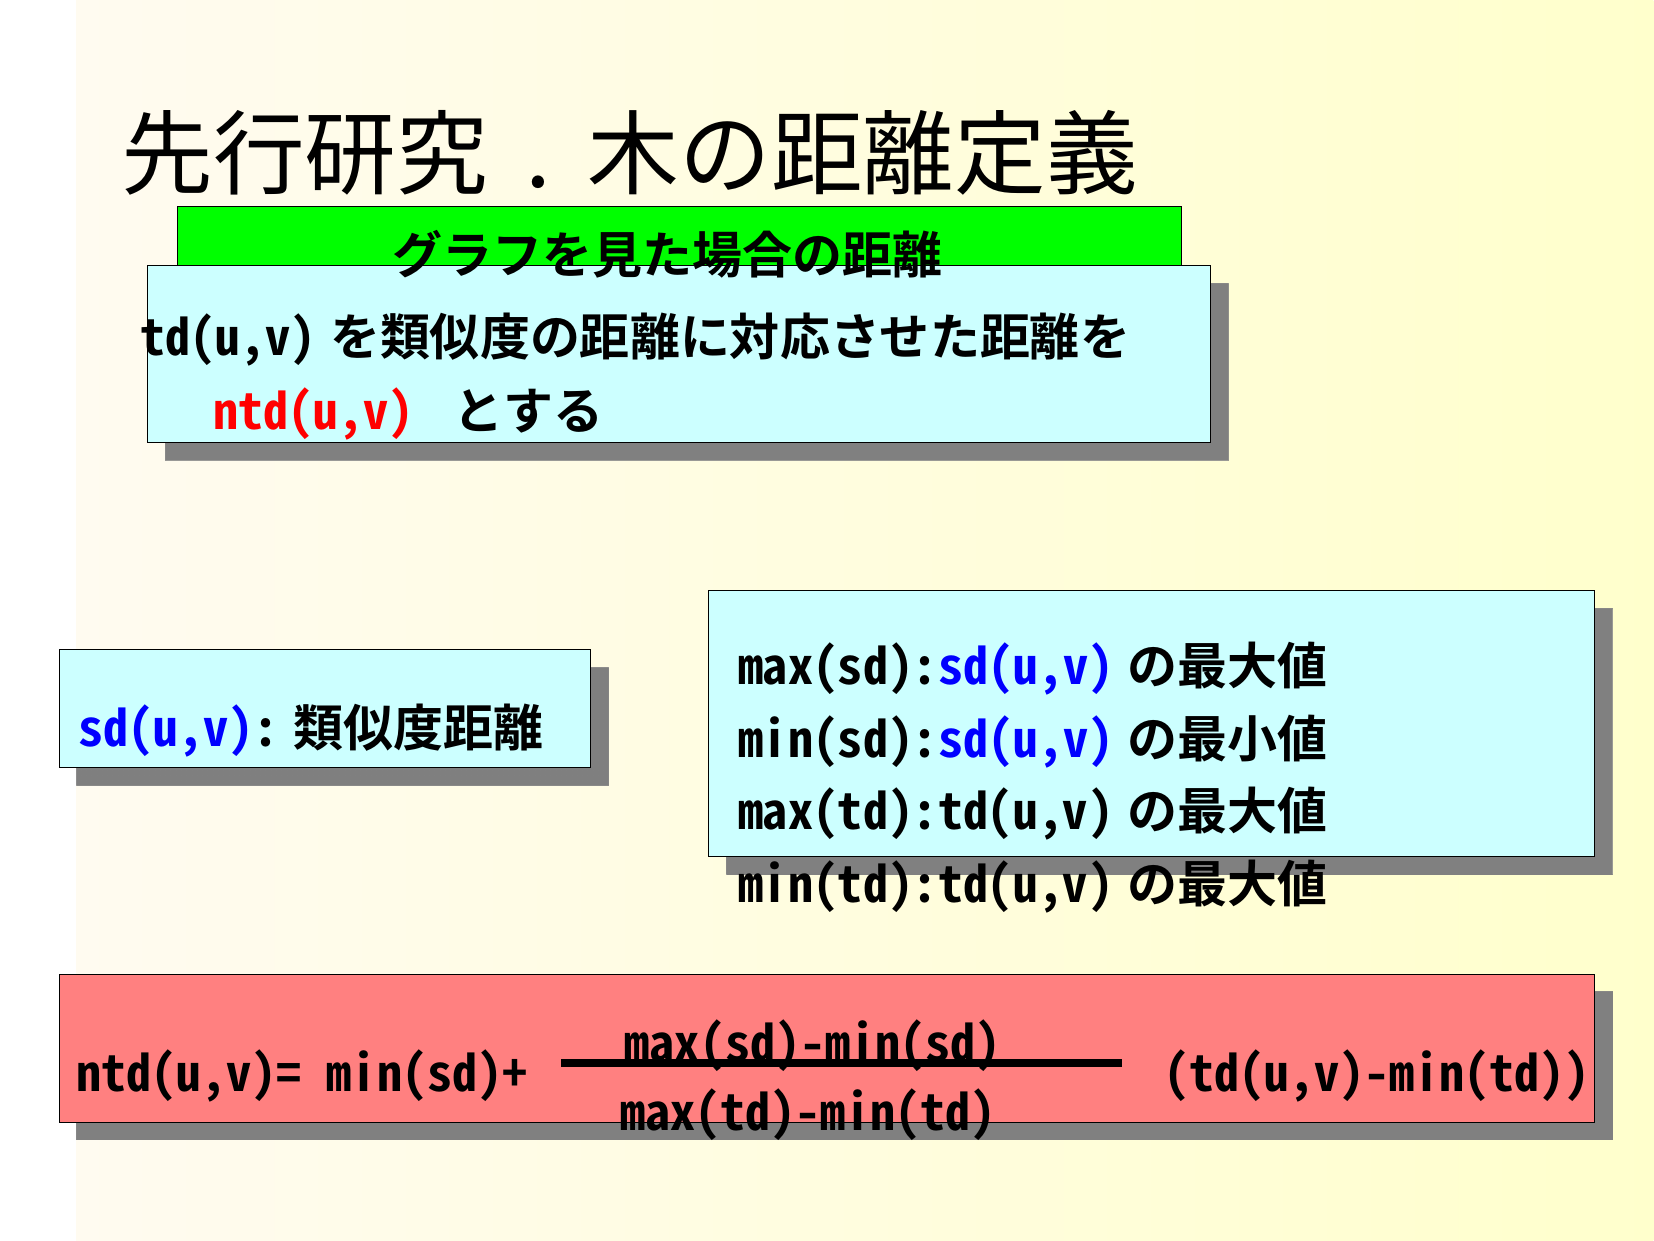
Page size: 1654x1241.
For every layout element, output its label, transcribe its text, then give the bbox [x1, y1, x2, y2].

text_box max(td)-min(td) [620, 1071, 999, 1123]
text_box [147, 414, 1211, 443]
title 先行研究.木の距離定義 [121, 43, 1534, 252]
text_box max(sd)-min(sd) [625, 1003, 1004, 1055]
text_box [147, 206, 1211, 287]
text_box sd(u,v):類似度距離 [78, 688, 738, 739]
text_box グラフを見た場合の距離 [392, 215, 945, 266]
text_box [708, 590, 1595, 688]
text_box [322, 414, 328, 423]
text_box td(u,v)を類似度の距離に対応させた距離を ntd(u,v) とする [88, 287, 1409, 414]
text_box [59, 974, 1595, 1123]
text_box [708, 739, 1595, 857]
text_box ntd(u,v)= min(sd)+ (td(u,v)-min(td)) [76, 1033, 716, 1084]
text_box [272, 414, 278, 424]
text_box max(sd):sd(u,v)の最大値 min(sd):sd(u,v)の最小値 max(td):td(u,v)の最大値 min(td):td(u,v)の最大値 [738, 626, 1595, 827]
text_box [59, 649, 591, 768]
text_box [999, 1084, 1595, 1123]
text_box ntd(u,v)= min(sd)+ (td(u,v)-min(td)) [984, 1033, 1595, 1084]
